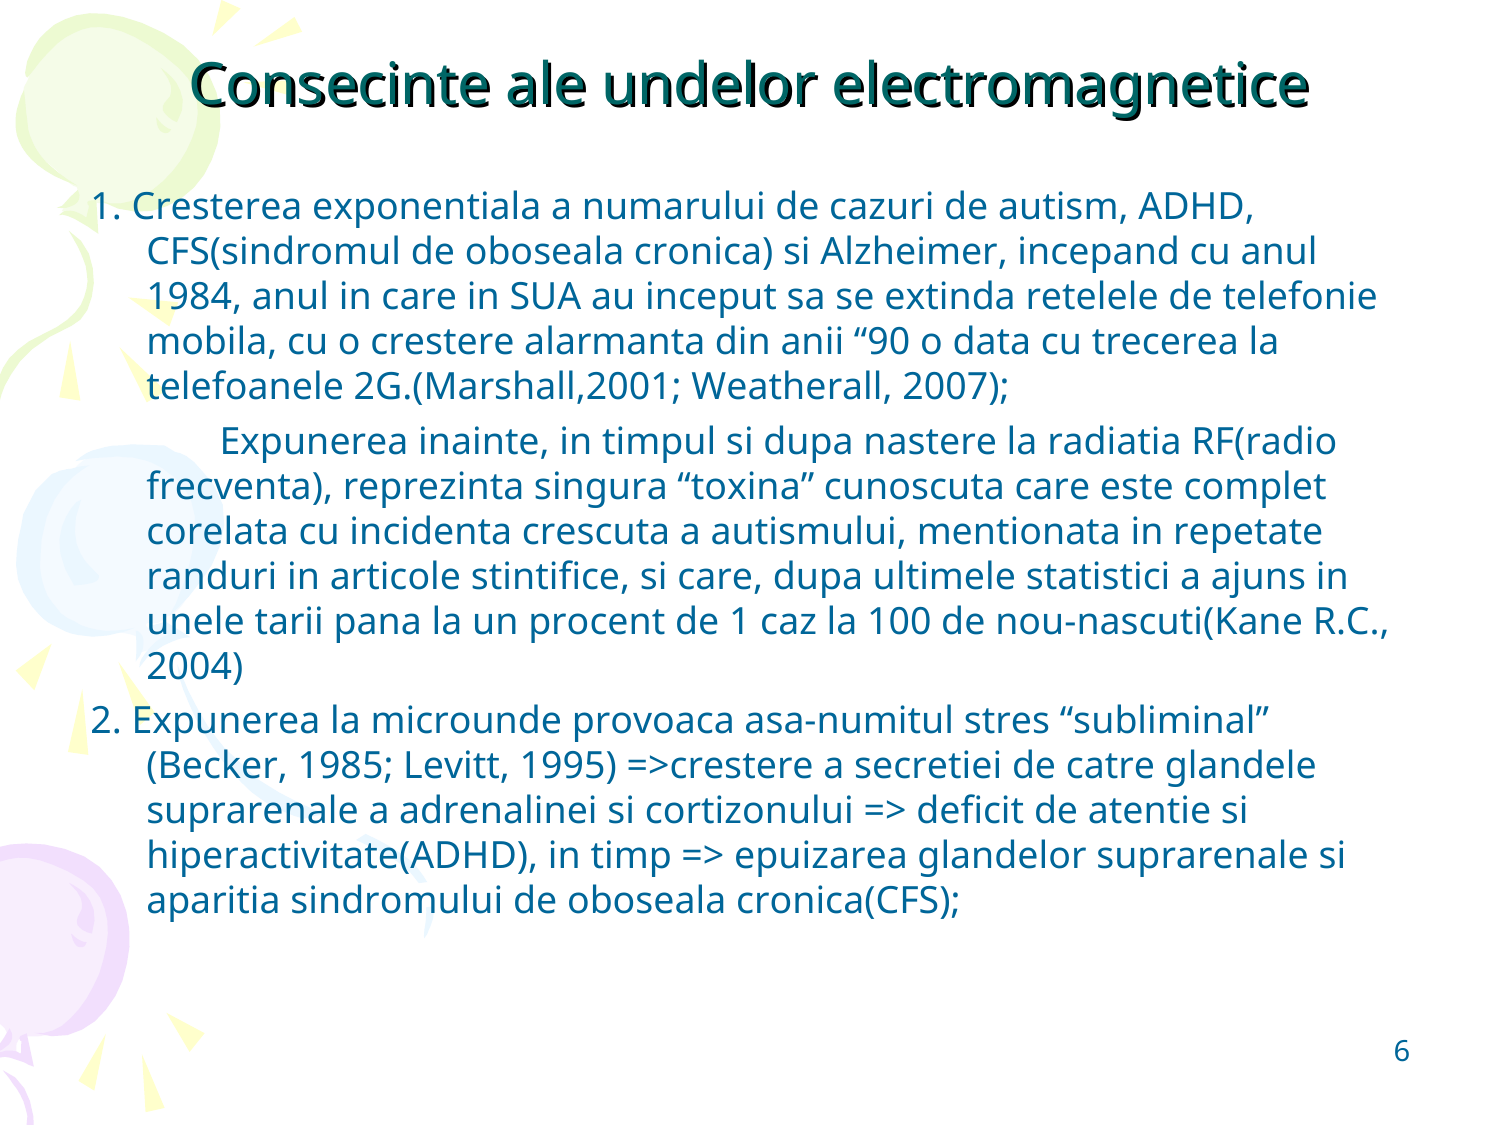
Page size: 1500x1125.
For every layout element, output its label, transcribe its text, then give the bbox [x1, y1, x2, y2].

text_box <number> [1074, 1024, 1426, 1100]
text_box 1. Cresterea exponentiala a numarului de cazuri de autism, ADHD, CFS(sindromul de oboseala cronica) si Alzheimer, incepand cu anul 1984, anul in care in SUA au inceput sa se extinda retelele de telefonie mobila, cu o crestere alarmanta din anii “90 o data cu trecerea la telefoanele 2G.(Marshall,2001; Weatherall, 2007); Expunerea inainte, in timpul si dupa nastere la radiatia RF(radio frecventa), reprezinta singura “toxina” cunoscuta care este complet corelata cu incidenta crescuta a autismului, mentionata in repetate randuri in articole stintifice, si care, dupa ultimele statistici a ajuns in unele tarii pana la un procent de 1 caz la 100 de nou-nascuti(Kane R.C., 2004) 2. Expunerea la microunde provoaca asa-numitul stres “subliminal” (Becker, 1985; Levitt, 1995) =>crestere a secretiei de catre glandele suprarenale a adrenalinei si cortizonului => deficit de atentie si hiperactivitate(ADHD), in timp => epuizarea glandelor suprarenale si aparitia sindromului de oboseala cronica(CFS); [75, 174, 1426, 994]
text_box Consecinte ale undelor electromagnetice [72, 16, 1426, 126]
